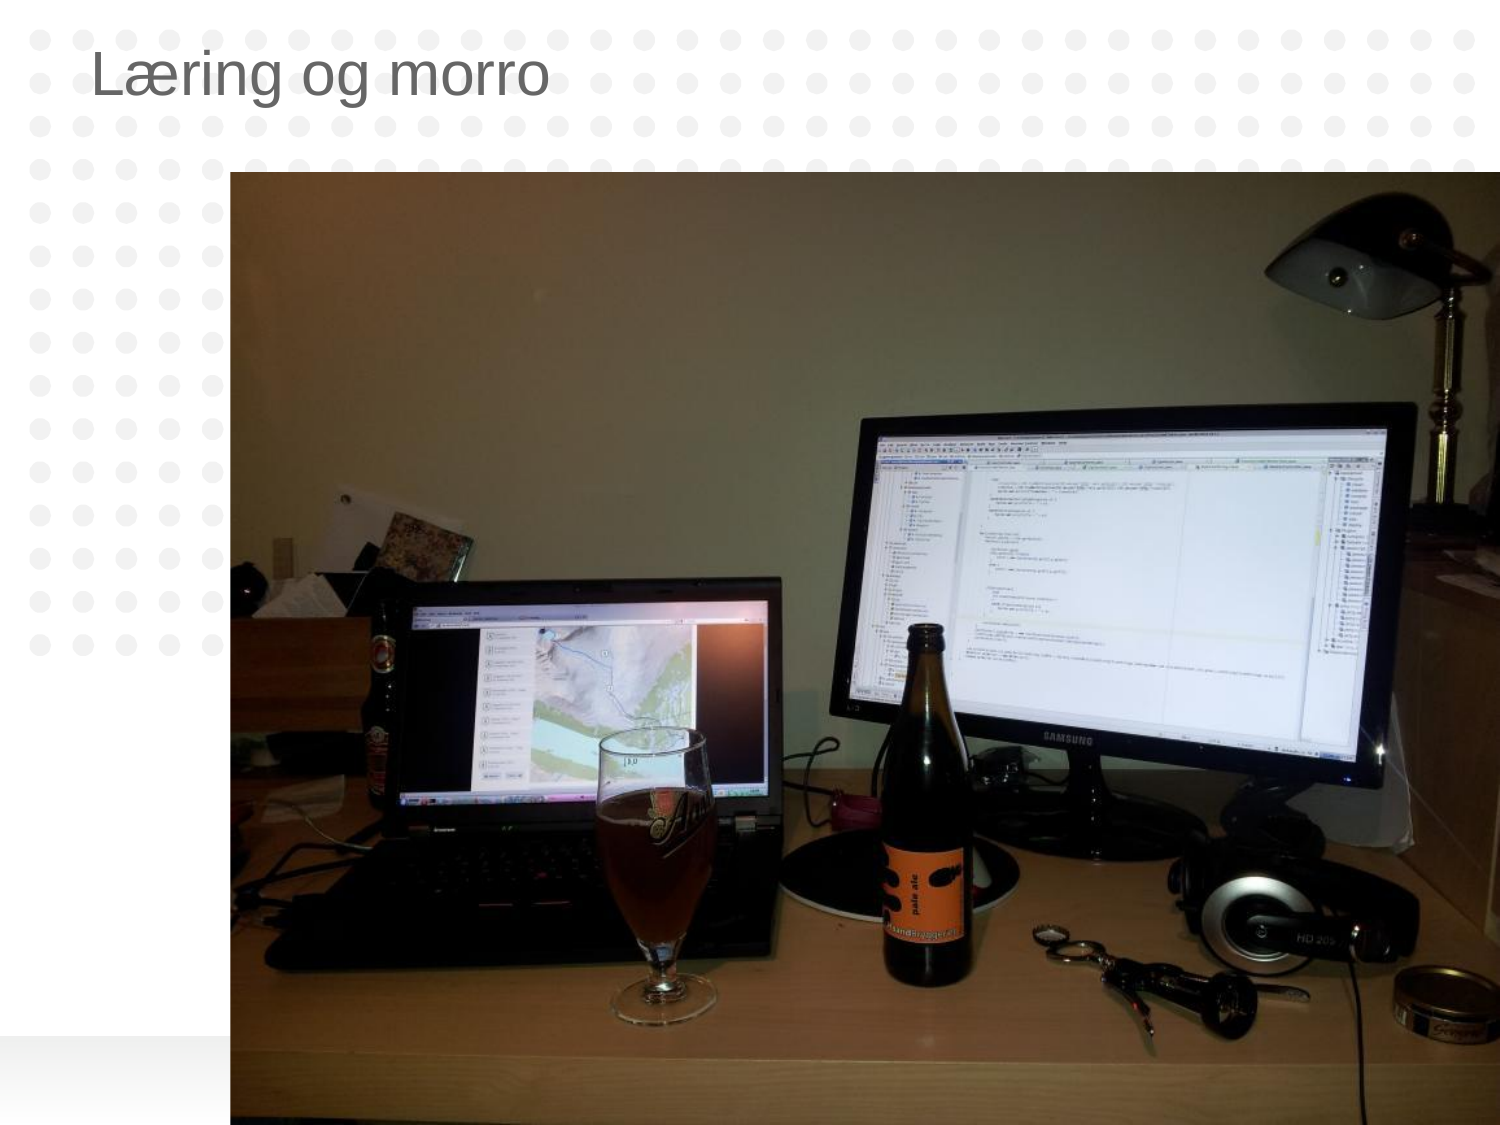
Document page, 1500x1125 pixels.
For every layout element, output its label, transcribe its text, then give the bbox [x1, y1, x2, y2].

text_box [230, 172, 1500, 1125]
list Læring og morro [75, 18, 1425, 791]
